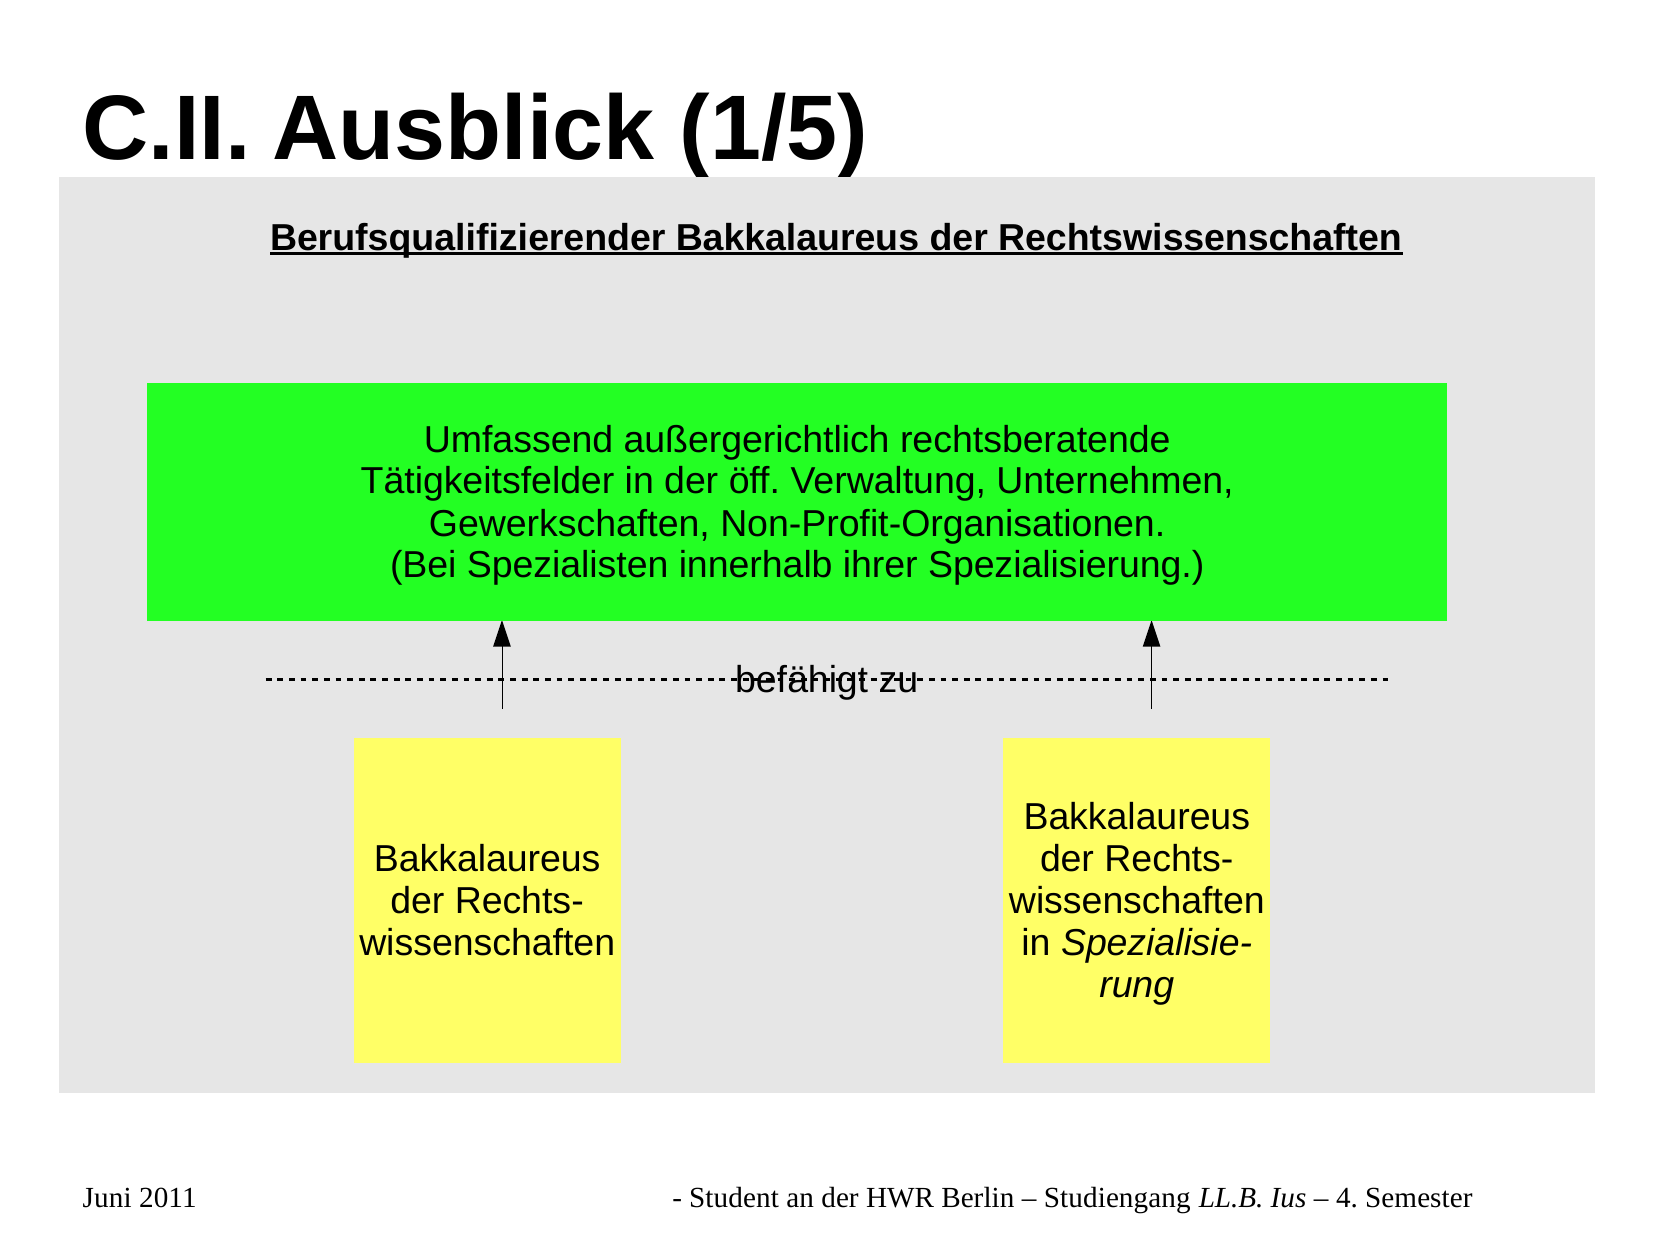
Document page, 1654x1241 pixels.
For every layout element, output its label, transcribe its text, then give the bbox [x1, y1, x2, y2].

title C.II. Ausblick (1/5) [82, 49, 1571, 177]
text_box Umfassend außergerichtlich rechtsberatende Tätigkeitsfelder in der öff. Verwaltung, Unternehmen, Gewerkschaften, Non-Profit-Organisationen. (Bei Spezialisten innerhalb ihrer Spezialisierung.) [147, 383, 1447, 621]
text_box [59, 177, 1595, 1093]
text_box Bakkalaureus der Rechts- wissenschaften in Spezialisie- rung [1003, 738, 1270, 1063]
text_box Berufsqualifizierender Bakkalaureus der Rechtswissenschaften [255, 208, 1418, 266]
text_box Bakkalaureus der Rechts- wissenschaften [354, 738, 621, 1063]
